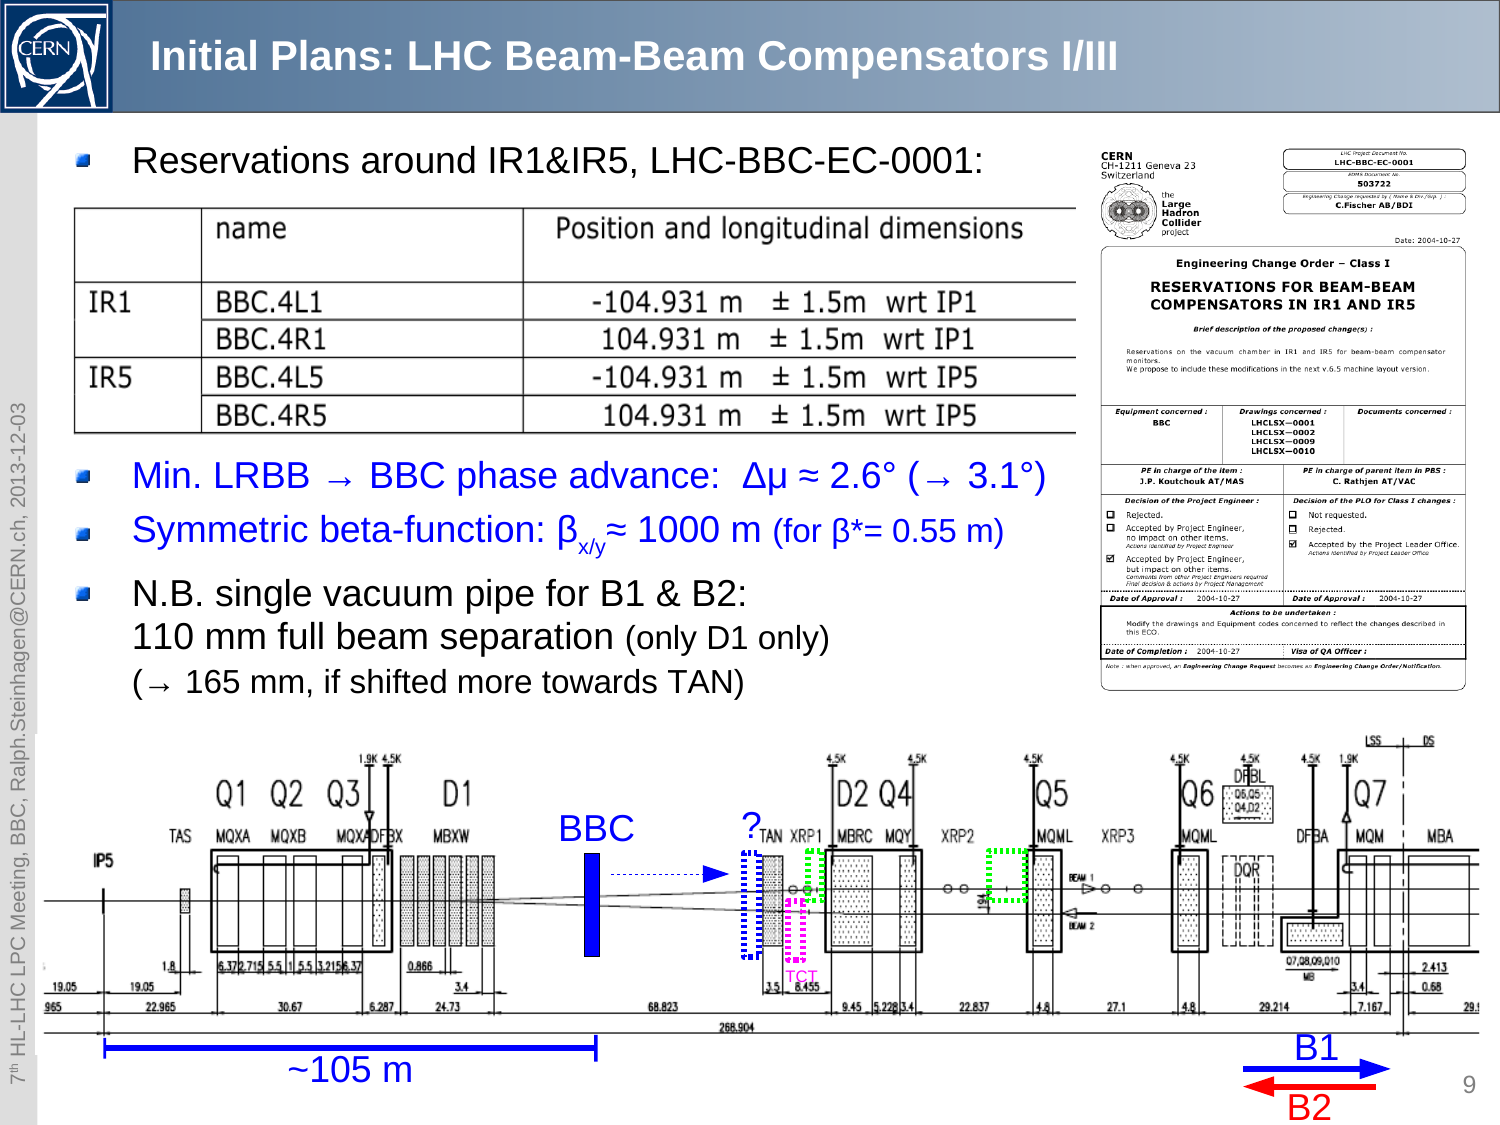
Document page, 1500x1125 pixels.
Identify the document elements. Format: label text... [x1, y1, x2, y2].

text_box ? [726, 797, 777, 855]
picture [107, 1051, 594, 1055]
list Reservations around IR1&IR5, LHC-BBC-EC-0001: Min. LRBB → BBC phase advance: Δμ ≈ 2.6° (→ 3.1°) Symmetric beta-function: βx/y≈ 1000 m (for β*= 0.55 m) N.B. single vacuum pipe for B1 & B2: 110 mm full beam separation (only D1 only) (→ 165 mm, if shifted more towards TAN) [75, 137, 1426, 734]
text_box BBC [543, 800, 650, 858]
picture [1077, 132, 1483, 709]
title Initial Plans: LHC Beam-Beam Compensators I/III [150, 0, 1201, 113]
text_box TCT [770, 959, 833, 994]
picture [35, 734, 1492, 1055]
picture [1300, 1048, 1312, 1055]
picture [60, 183, 1076, 458]
picture [1300, 1037, 1311, 1045]
text_box [584, 858, 600, 957]
picture [0, 0, 113, 113]
